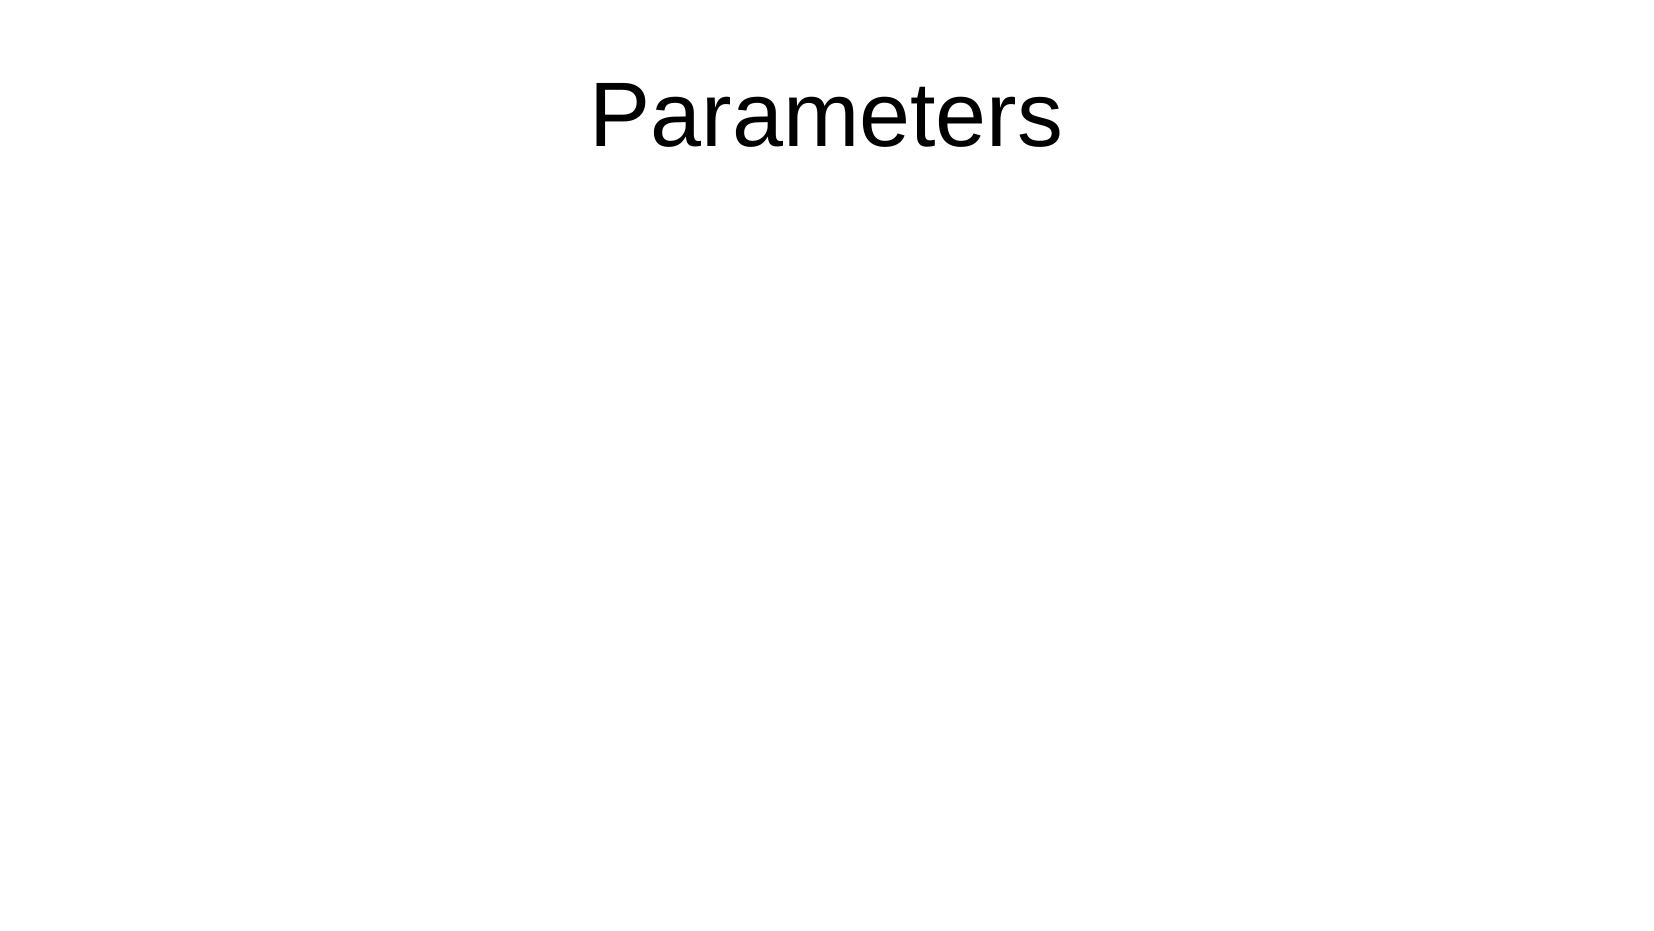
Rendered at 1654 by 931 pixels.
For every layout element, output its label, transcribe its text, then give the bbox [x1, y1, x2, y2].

title Parameters [82, 37, 1571, 193]
